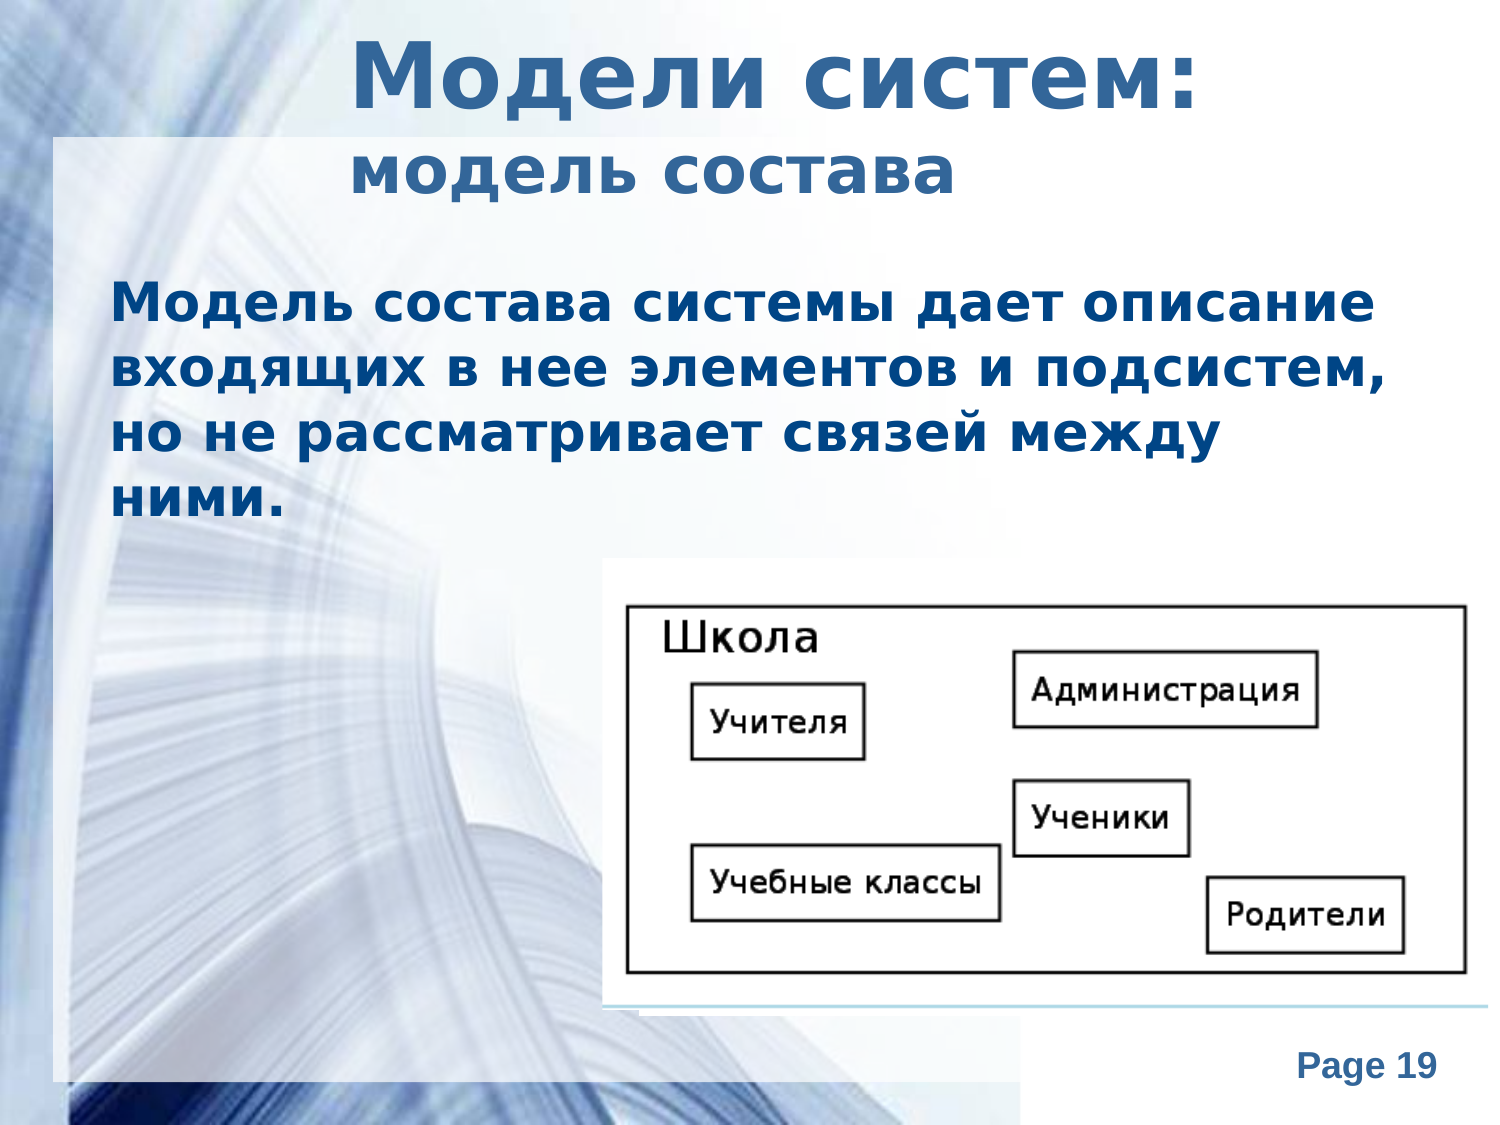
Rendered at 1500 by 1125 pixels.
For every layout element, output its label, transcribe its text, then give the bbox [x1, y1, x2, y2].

text_box Модель состава системы дает описание входящих в нее элементов и подсистем, но не рассматривает связей между ними. [94, 259, 1430, 860]
picture [0, 0, 1500, 1125]
text_box Модели систем: модель состава [333, 9, 1218, 215]
